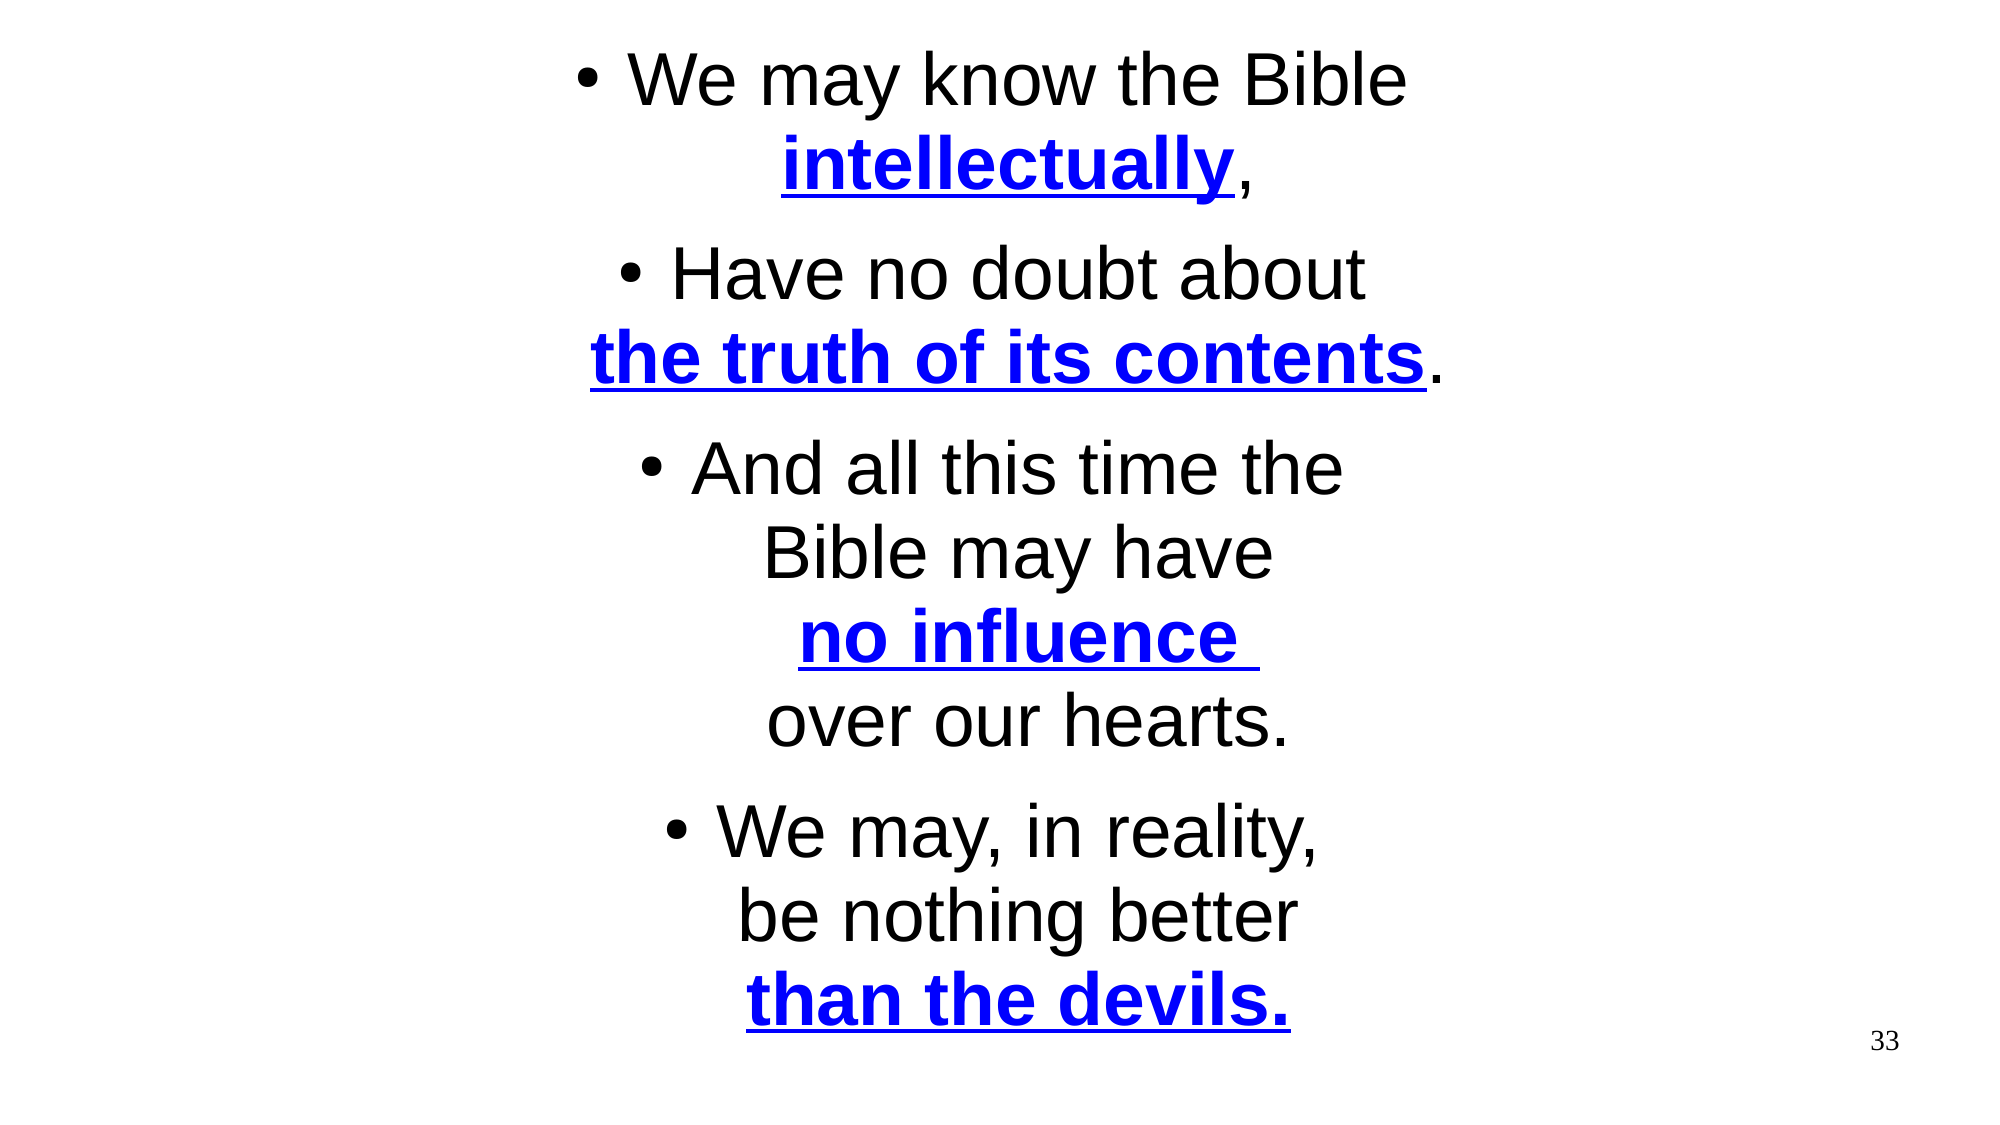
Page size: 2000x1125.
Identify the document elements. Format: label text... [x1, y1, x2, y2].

list We may know the Bible intellectually, Have no doubt about the truth of its contents. And all this time the Bible may have no influence over our hearts. We may, in reality, be nothing better than the devils. [37, 37, 1951, 1088]
